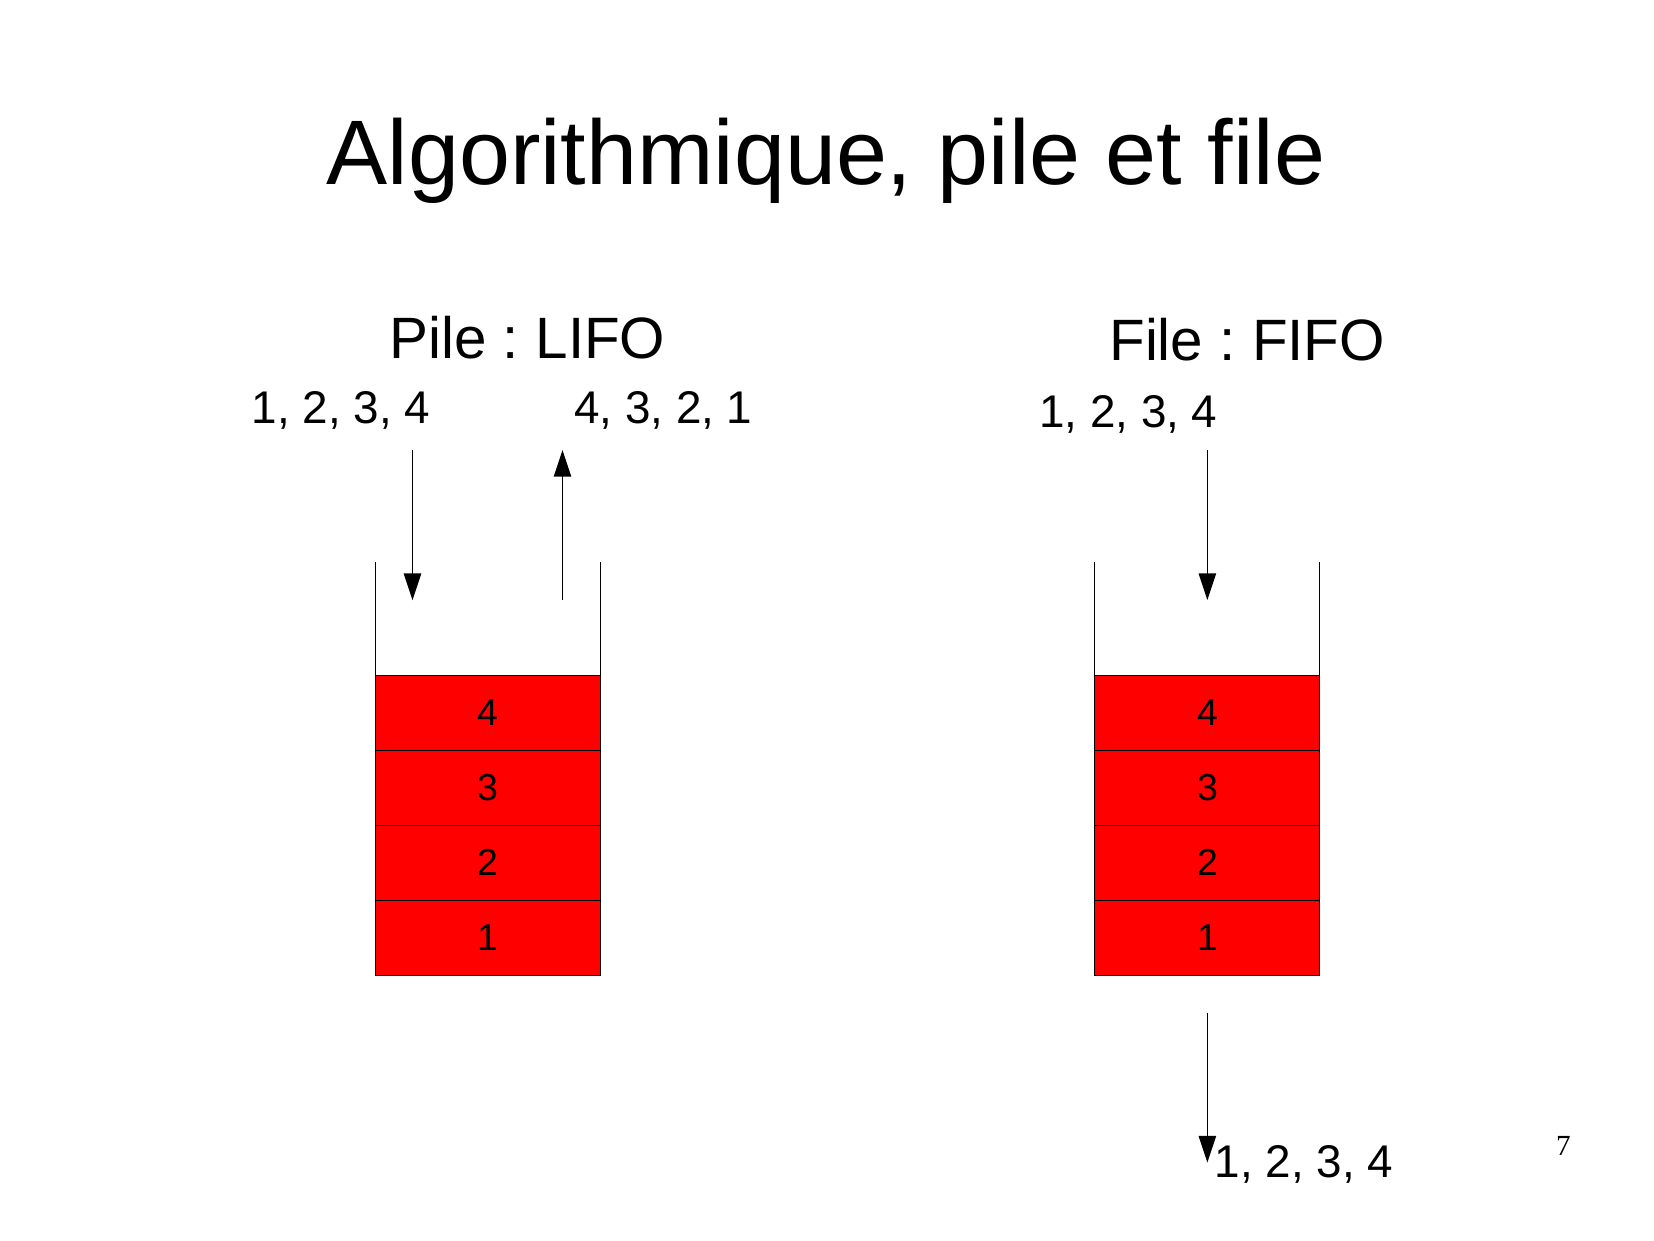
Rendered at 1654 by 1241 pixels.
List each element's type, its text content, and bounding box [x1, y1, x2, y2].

text_box 1, 2, 3, 4 [1024, 378, 1233, 451]
text_box 1 [375, 901, 601, 976]
text_box 1, 2, 3, 4 [236, 375, 446, 447]
text_box 3 [375, 751, 601, 826]
text_box 4 [1094, 675, 1320, 751]
text_box 4 [375, 675, 601, 751]
text_box 2 [375, 826, 601, 901]
title Algorithmique, pile et file [82, 49, 1571, 257]
text_box 3 [1094, 751, 1320, 826]
text_box 1 [1094, 901, 1320, 976]
text_box Pile : LIFO [375, 297, 681, 386]
text_box 1, 2, 3, 4 [1200, 1128, 1409, 1201]
text_box File : FIFO [1094, 300, 1400, 388]
text_box 4, 3, 2, 1 [559, 375, 768, 447]
text_box 2 [1094, 826, 1320, 901]
